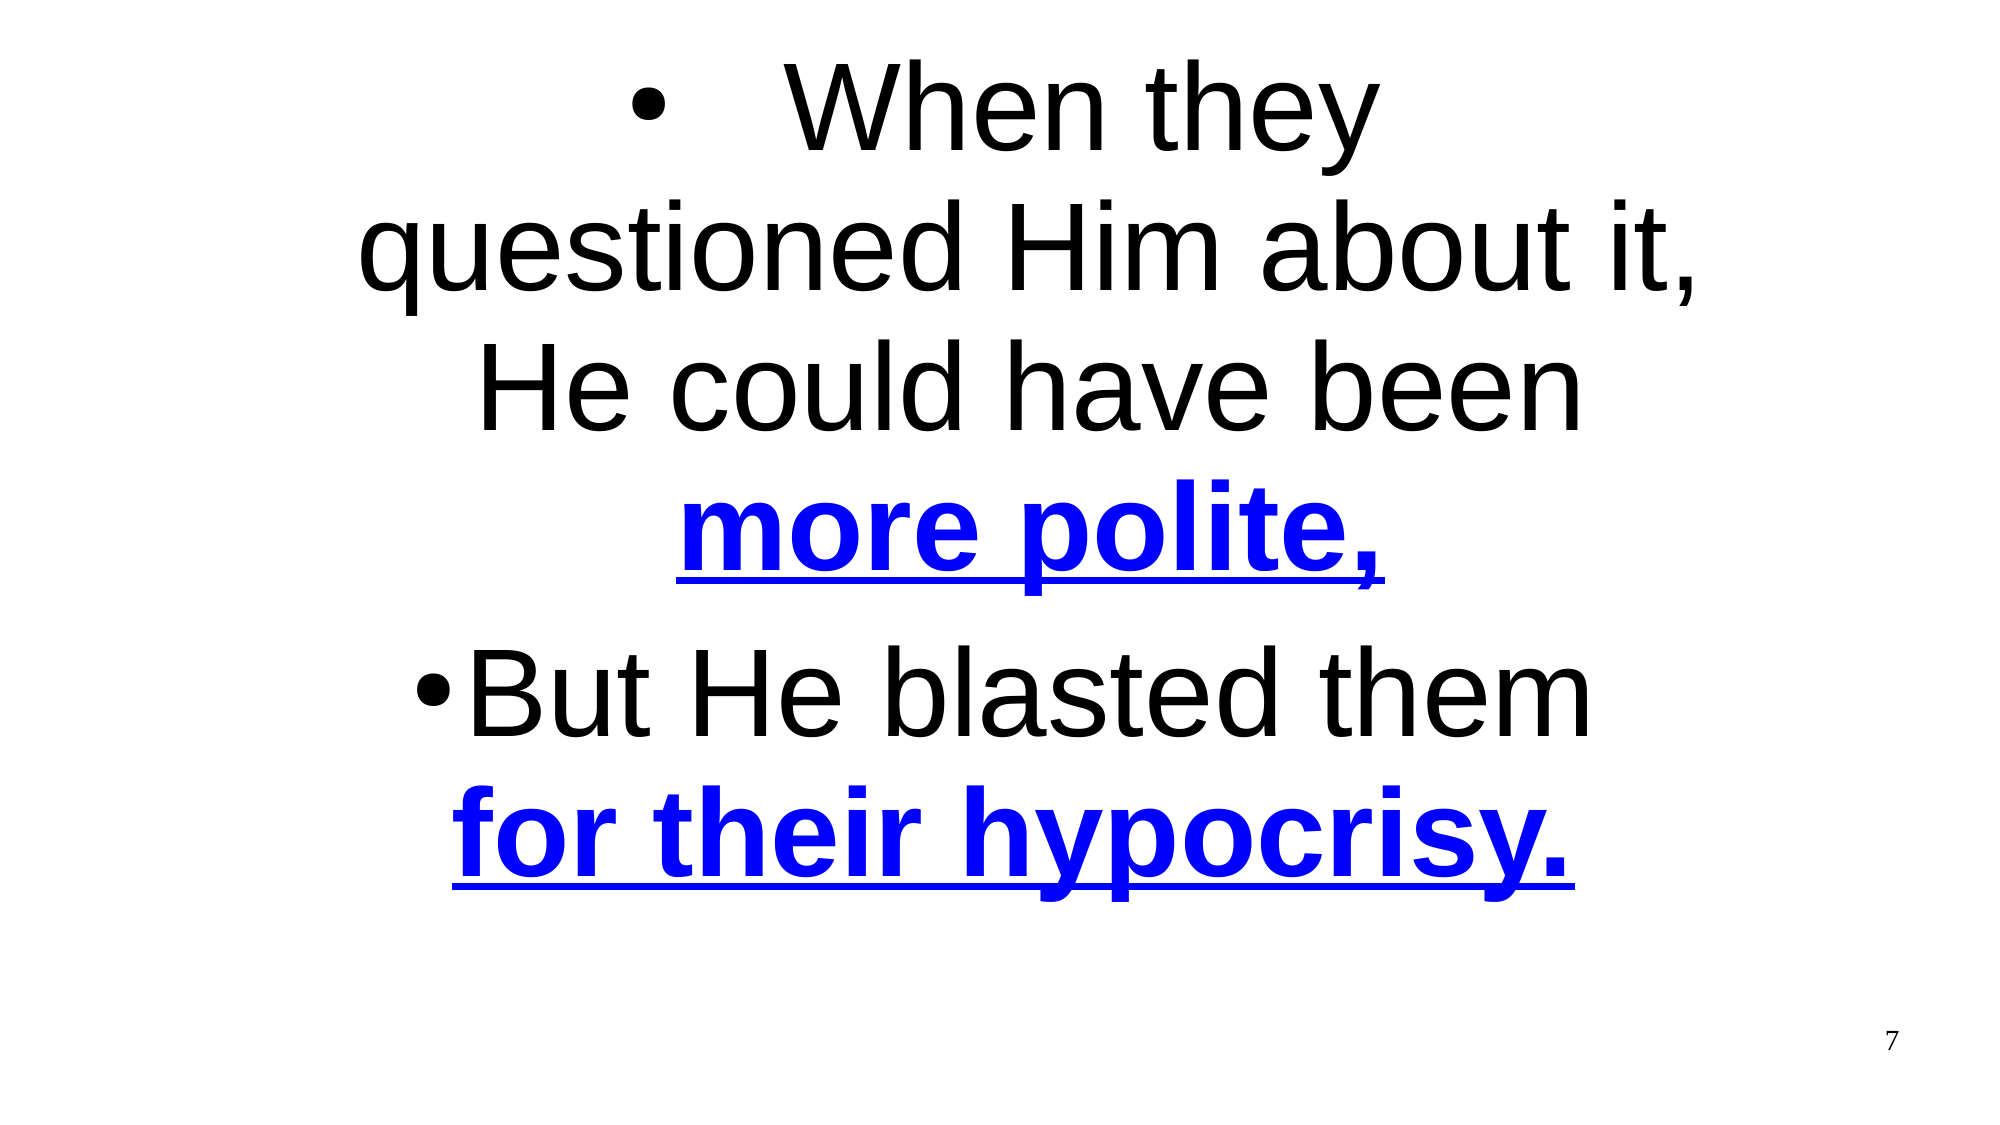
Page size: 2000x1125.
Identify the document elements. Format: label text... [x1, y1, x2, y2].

list When they questioned Him about it, He could have been more polite, But He blasted them for their hypocrisy. [37, 37, 1988, 1088]
